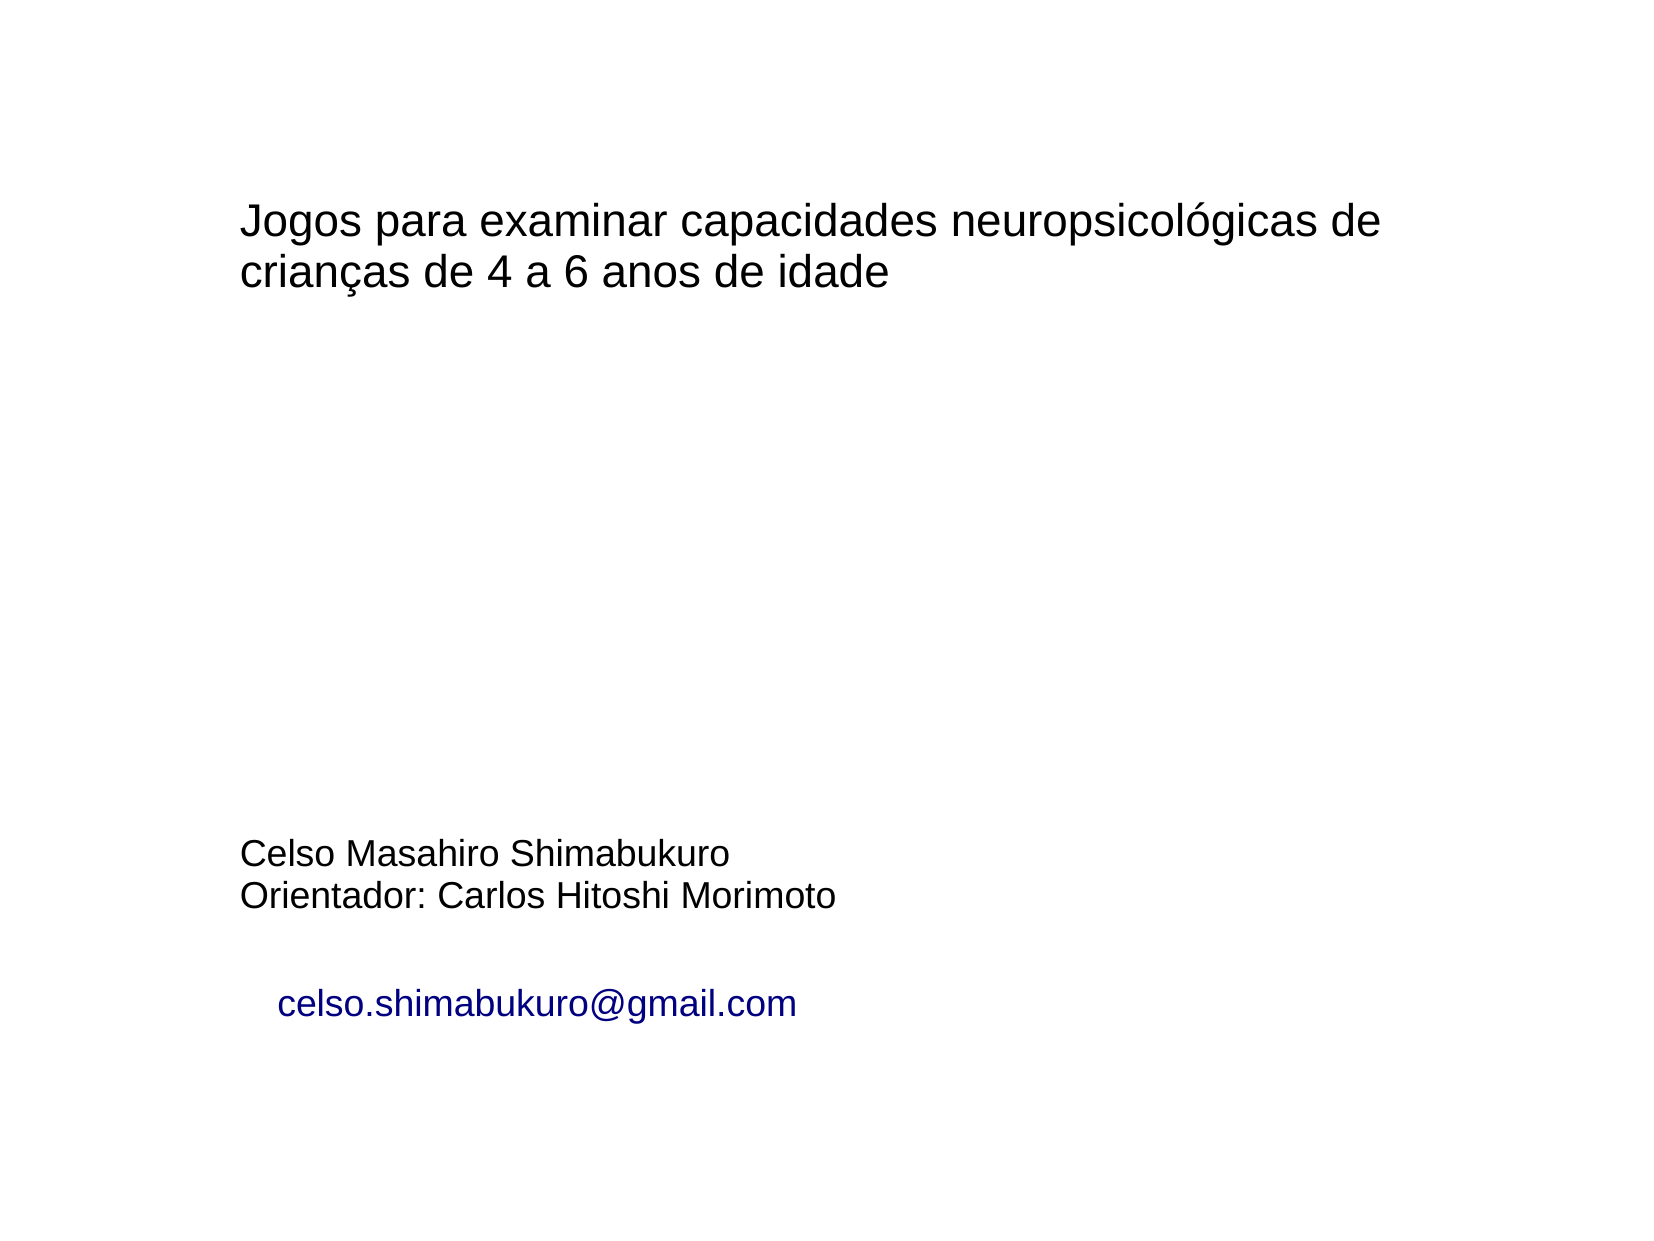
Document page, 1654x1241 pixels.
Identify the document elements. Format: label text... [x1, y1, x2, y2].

text_box Jogos para examinar capacidades neuropsicológicas de crianças de 4 a 6 anos de idade [225, 187, 1463, 305]
text_box Celso Masahiro Shimabukuro Orientador: Carlos Hitoshi Morimoto [225, 825, 1163, 952]
text_box celso.shimabukuro@gmail.com [262, 975, 1426, 1032]
